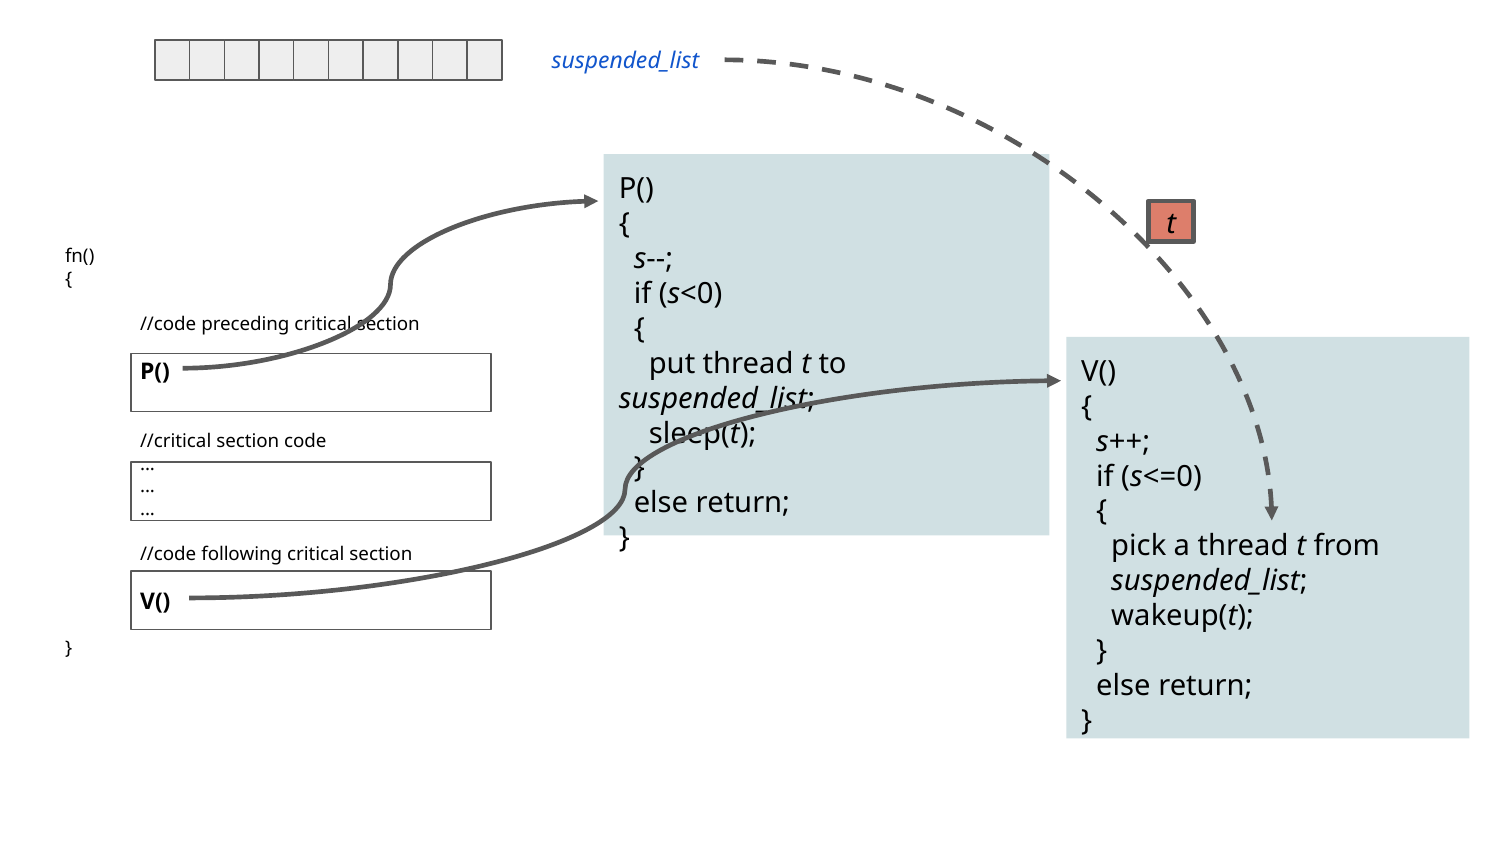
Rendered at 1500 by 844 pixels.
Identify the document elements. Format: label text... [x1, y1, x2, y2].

text_box P() { s--; if (s<0) { put thread t to suspended_list; sleep(t); } else return; } [603, 384, 1050, 536]
text_box suspended_list [536, 32, 832, 87]
text_box P() { s--; if (s<0) { put thread t to suspended_list; sleep(t); } else return; } [603, 154, 1050, 516]
text_box [154, 39, 502, 80]
text_box t [1148, 201, 1194, 242]
text_box V() { s++; if (s<=0) { pick a thread t from suspended_list; wakeup(t); } else return; } [1066, 336, 1470, 739]
text_box fn() { //code preceding critical section P() //critical section code ... ... ... //code following critical section V() } [49, 228, 592, 456]
